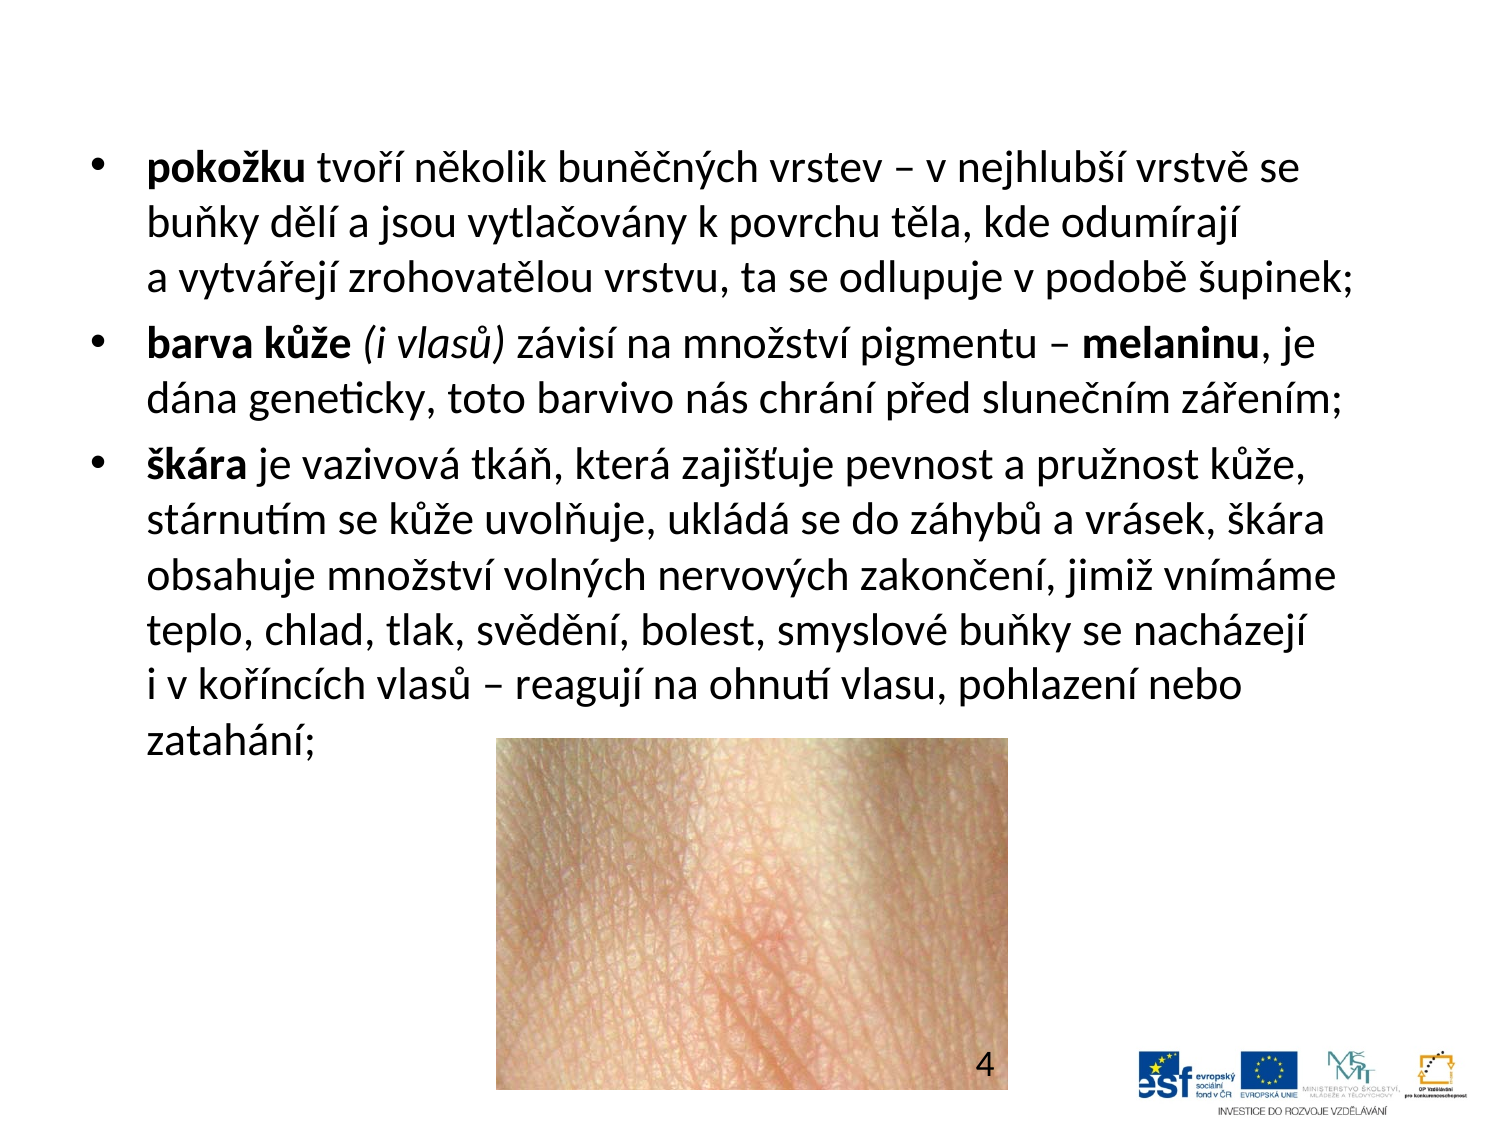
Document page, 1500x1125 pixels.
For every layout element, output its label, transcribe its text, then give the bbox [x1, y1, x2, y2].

list pokožku tvoří několik buněčných vrstev – v nejhlubší vrstvě se buňky dělí a jsou vytlačovány k povrchu těla, kde odumírají a vytvářejí zrohovatělou vrstvu, ta se odlupuje v podobě šupinek; barva kůže (i vlasů) závisí na množství pigmentu – melaninu, je dána geneticky, toto barvivo nás chrání před slunečním zářením; škára je vazivová tkáň, která zajišťuje pevnost a pružnost kůže, stárnutím se kůže uvolňuje, ukládá se do záhybů a vrásek, škára obsahuje množství volných nervových zakončení, jimiž vnímáme teplo, chlad, tlak, svědění, bolest, smyslové buňky se nacházejí i v koříncích vlasů – reagují na ohnutí vlasu, pohlazení nebo zatahání; [75, 128, 1426, 872]
picture [1125, 1035, 1476, 1125]
text_box 4 [960, 1031, 1020, 1092]
picture [496, 738, 1008, 1090]
